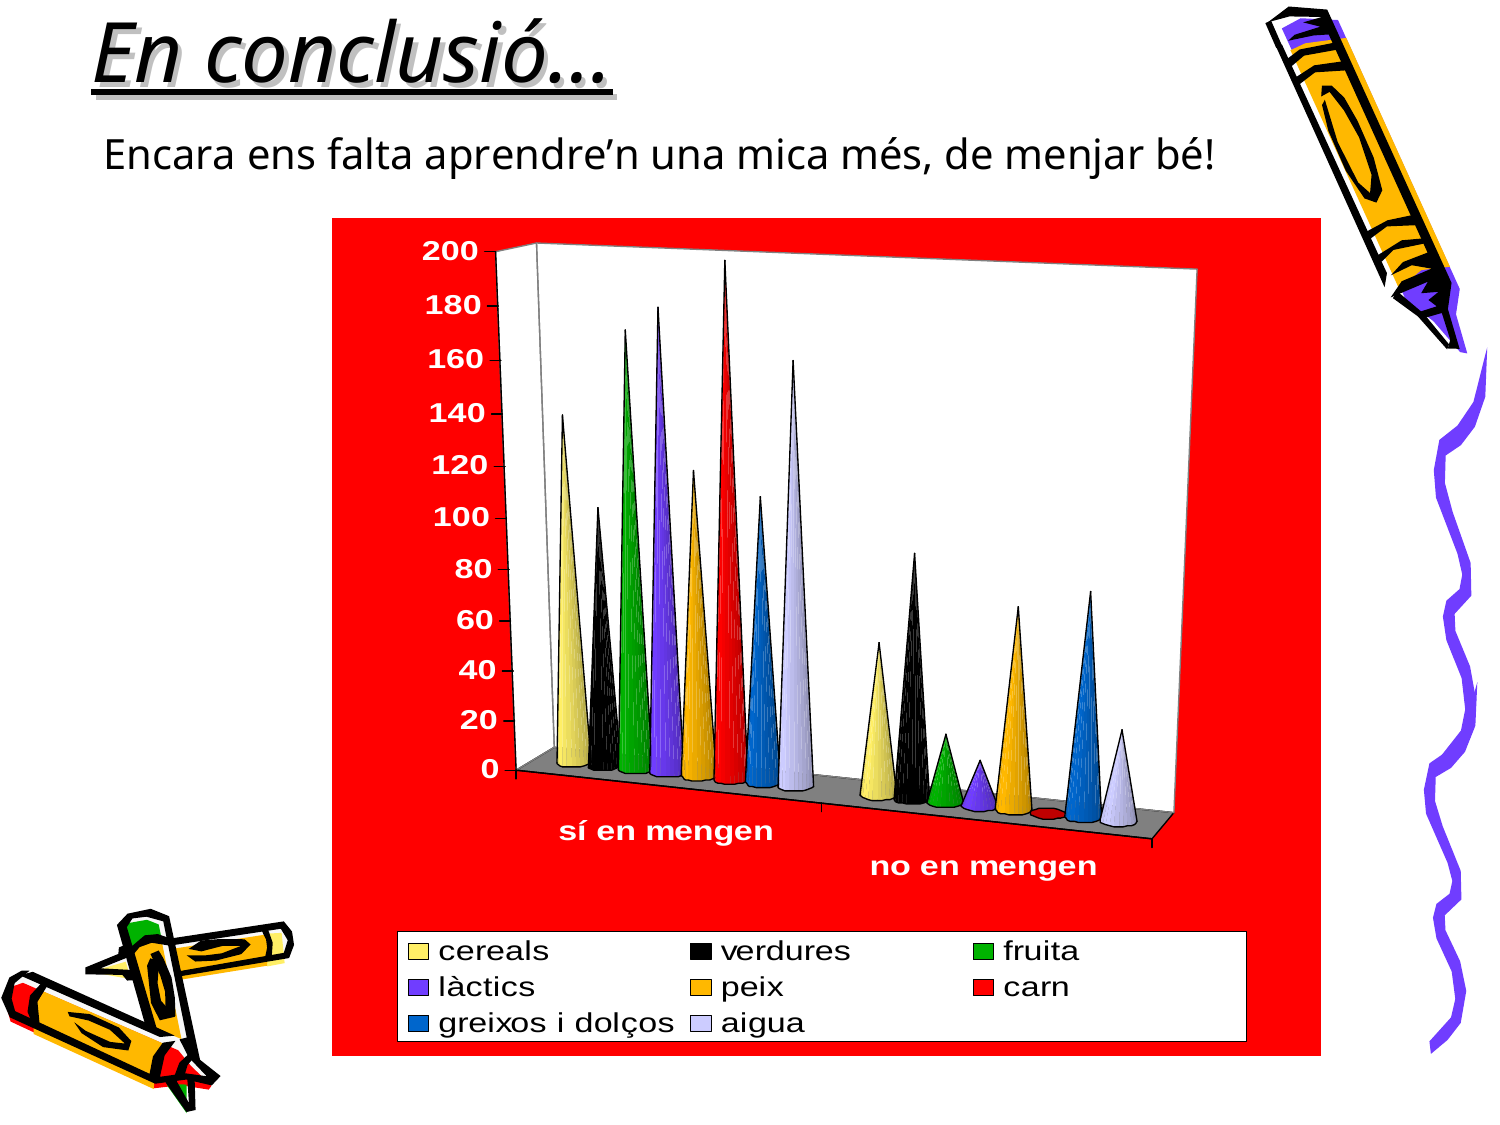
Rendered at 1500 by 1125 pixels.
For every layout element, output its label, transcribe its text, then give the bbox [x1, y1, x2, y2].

title En conclusió… [76, 0, 1204, 115]
list Encara ens falta aprendre’n una mica més, de menjar bé! [88, 125, 1400, 185]
chart [324, 212, 1329, 1060]
